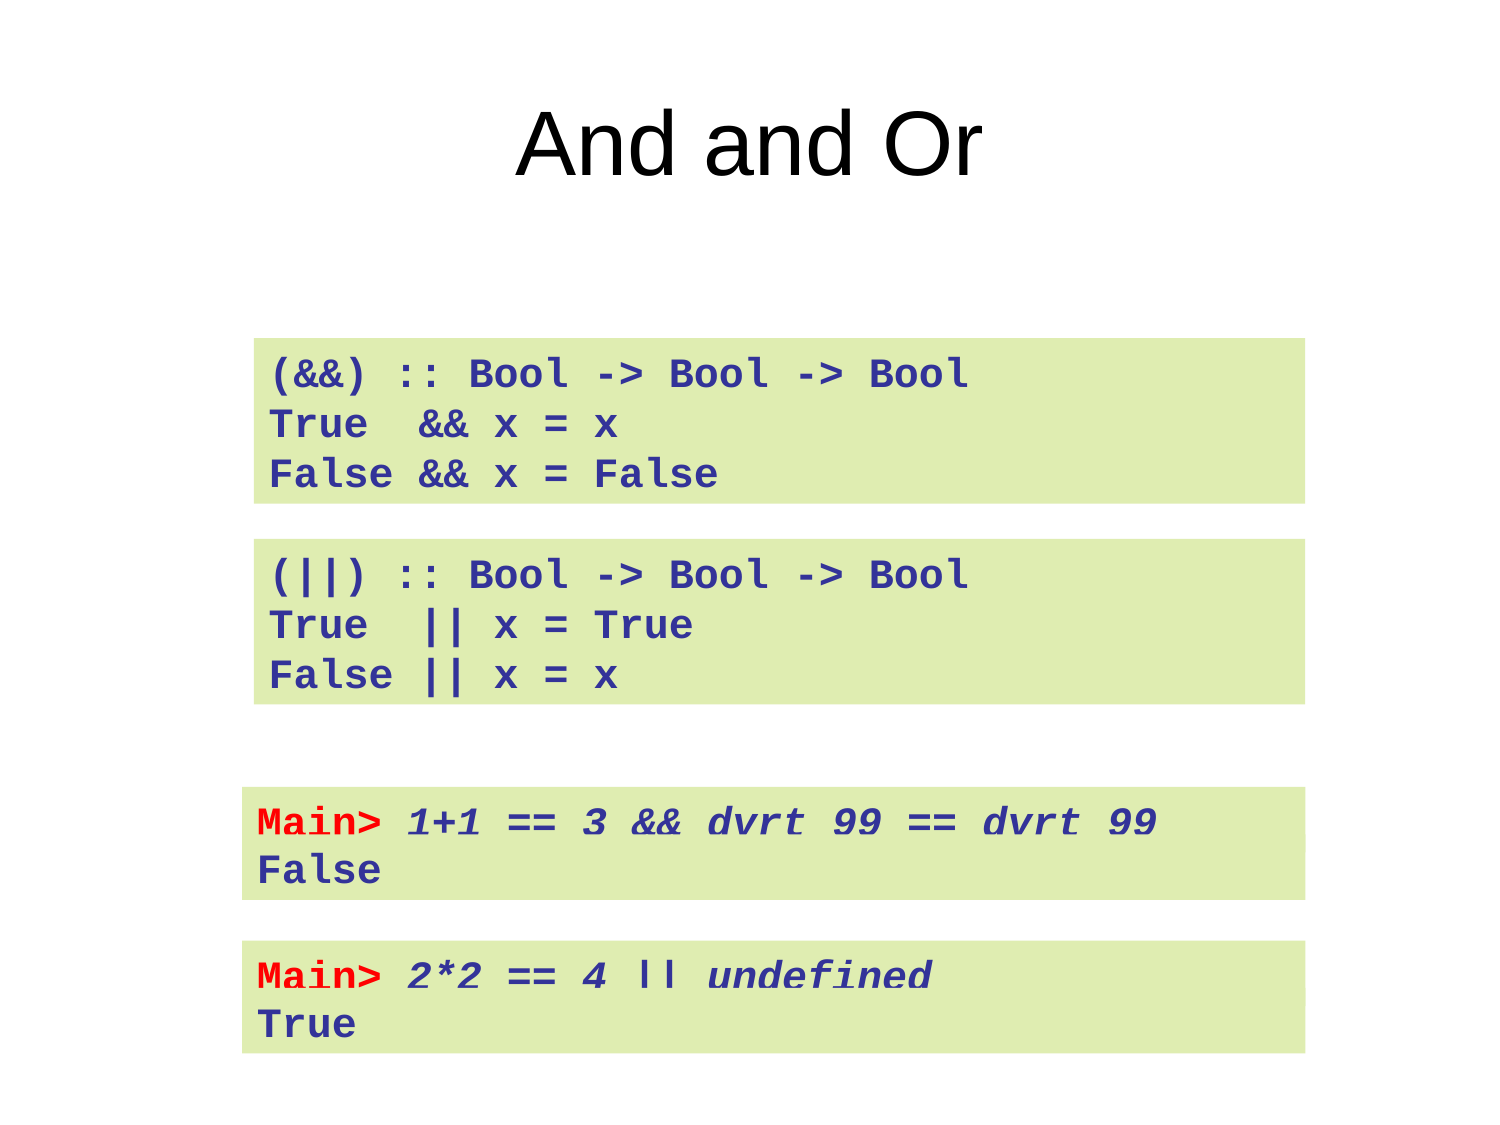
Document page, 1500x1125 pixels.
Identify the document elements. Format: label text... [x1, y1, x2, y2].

text_box True [242, 987, 1306, 1054]
title And and Or [75, 45, 1426, 233]
text_box Main> 2*2 == 4 || undefined [242, 940, 1306, 987]
text_box False [242, 834, 1306, 900]
text_box (||) :: Bool -> Bool -> Bool True || x = True False || x = x [253, 538, 1306, 705]
text_box (&&) :: Bool -> Bool -> Bool True && x = x False && x = False [253, 338, 1306, 504]
text_box Main> 1+1 == 3 && dyrt 99 == dyrt 99 [242, 786, 1306, 834]
